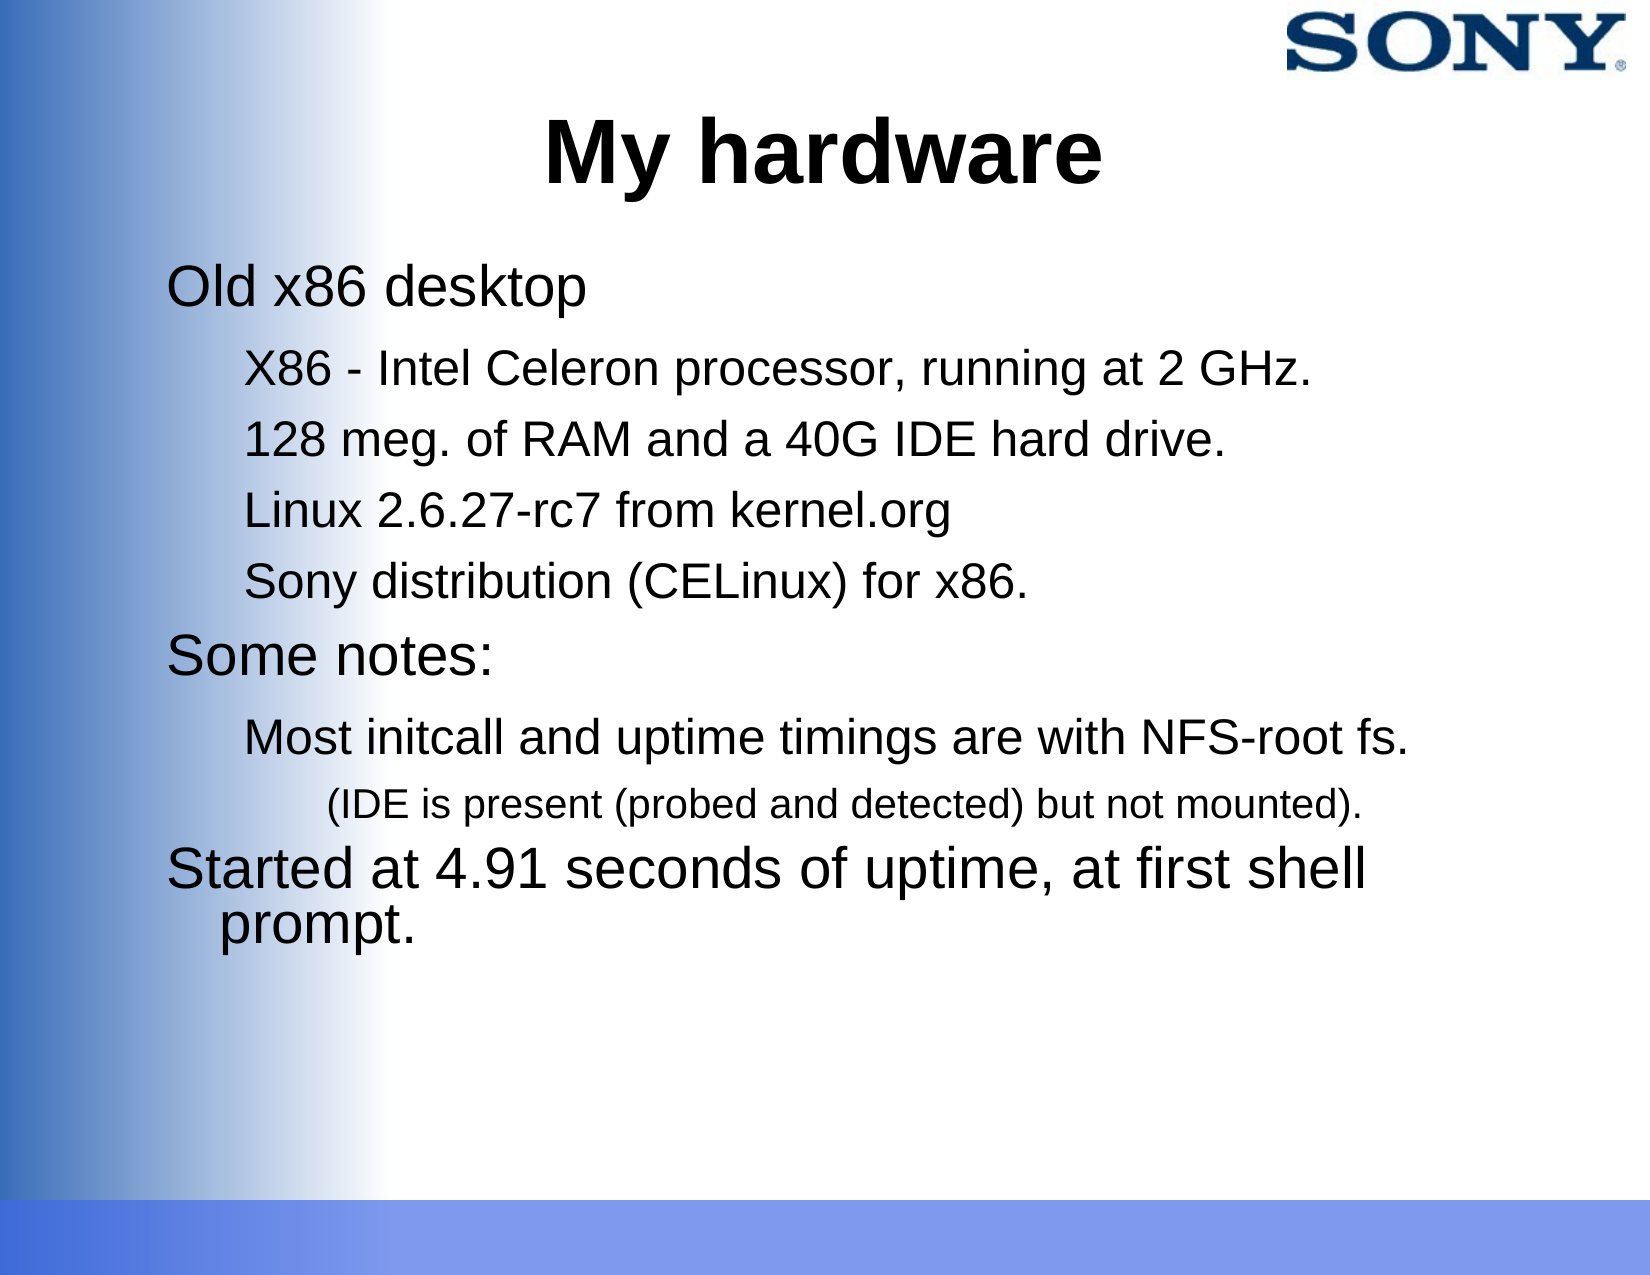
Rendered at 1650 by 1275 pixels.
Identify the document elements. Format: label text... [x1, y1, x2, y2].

list Old x86 desktop X86 - Intel Celeron processor, running at 2 GHz. 128 meg. of RAM and a 40G IDE hard drive. Linux 2.6.27-rc7 from kernel.org Sony distribution (CELinux) for x86. Some notes: Most initcall and uptime timings are with NFS-root fs. (IDE is present (probed and detected) but not mounted). Started at 4.91 seconds of uptime, at first shell prompt. [149, 262, 1499, 1188]
title My hardware [149, 74, 1499, 250]
picture [1287, 0, 1626, 80]
